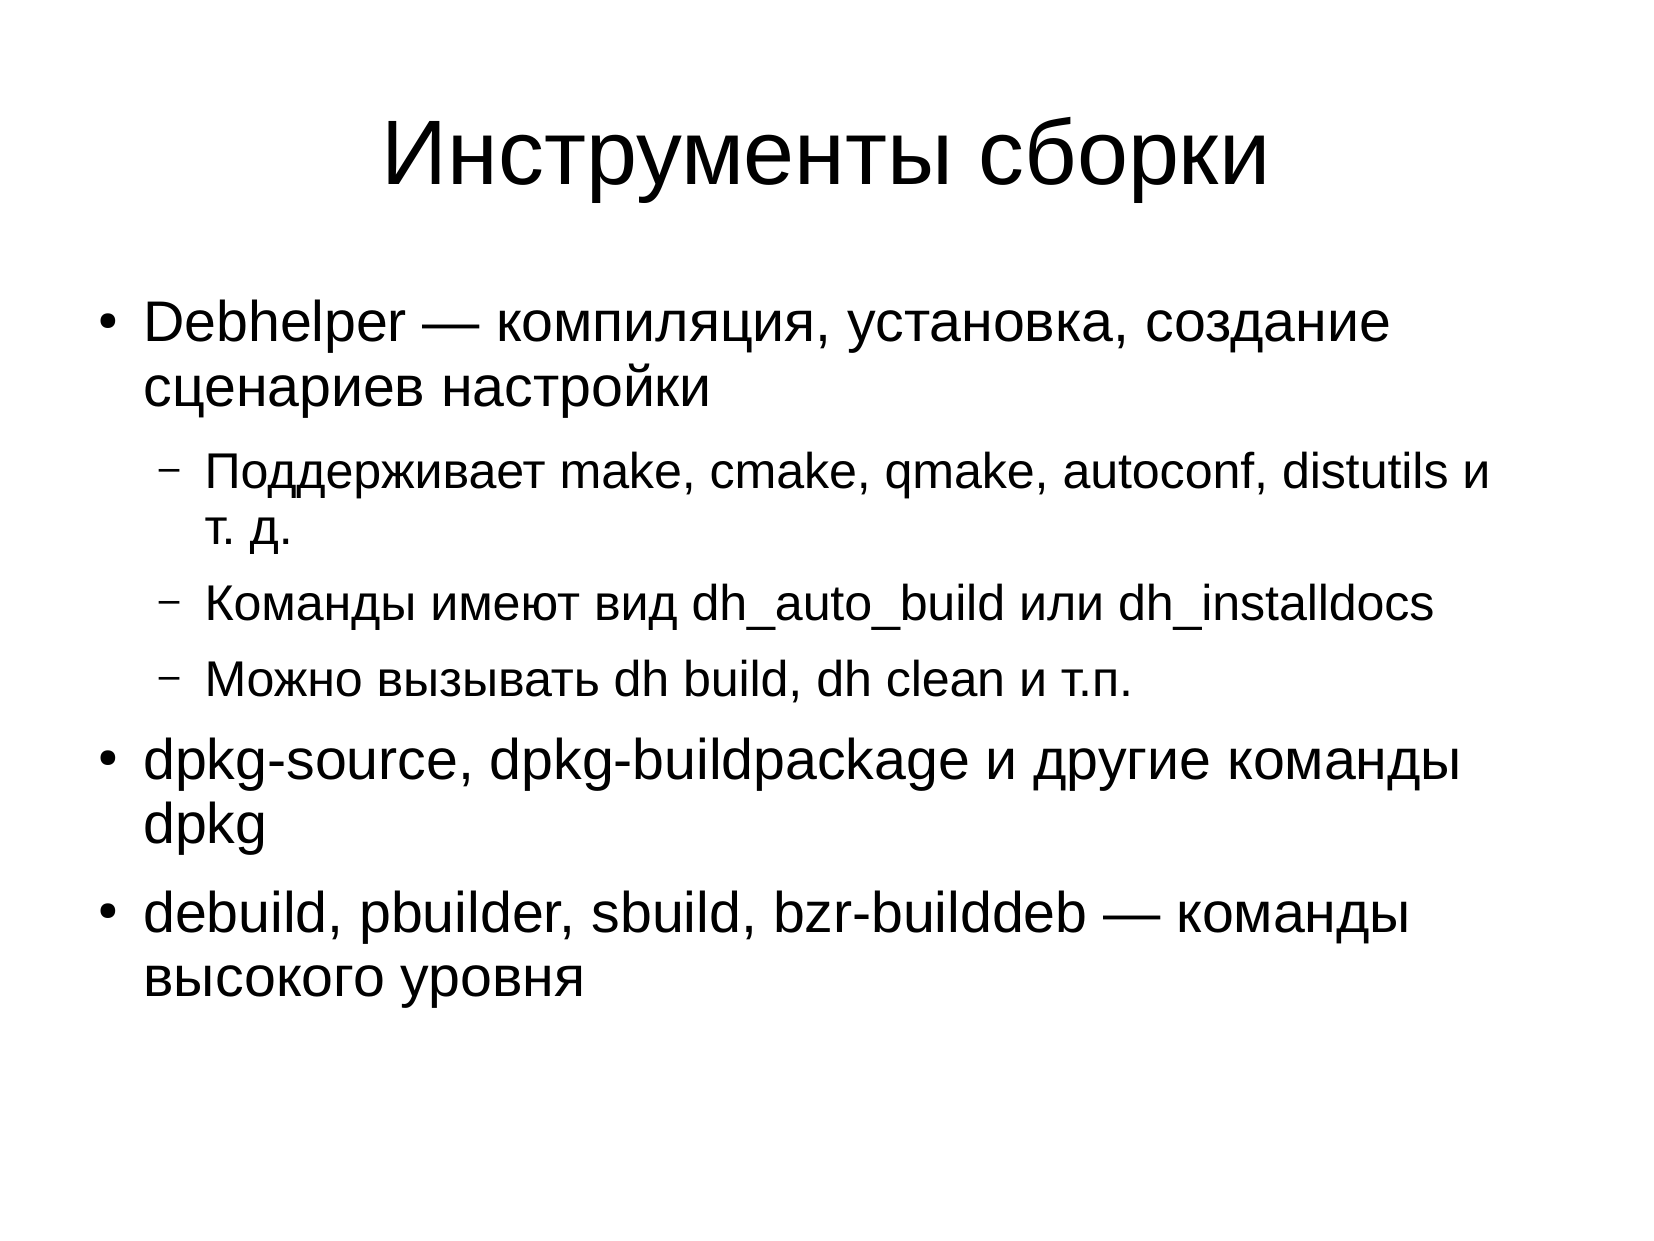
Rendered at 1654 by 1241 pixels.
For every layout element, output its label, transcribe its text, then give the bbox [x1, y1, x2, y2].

list Debhelper — компиляция, установка, создание сценариев настройки Поддерживает make, cmake, qmake, autoconf, distutils и т. д. Команды имеют вид dh_auto_build или dh_installdocs Можно вызывать dh build, dh clean и т.п. dpkg-source, dpkg-buildpackage и другие команды dpkg debuild, pbuilder, sbuild, bzr-builddeb — команды высокого уровня [82, 290, 1571, 1010]
title Инструменты сборки [82, 49, 1571, 257]
